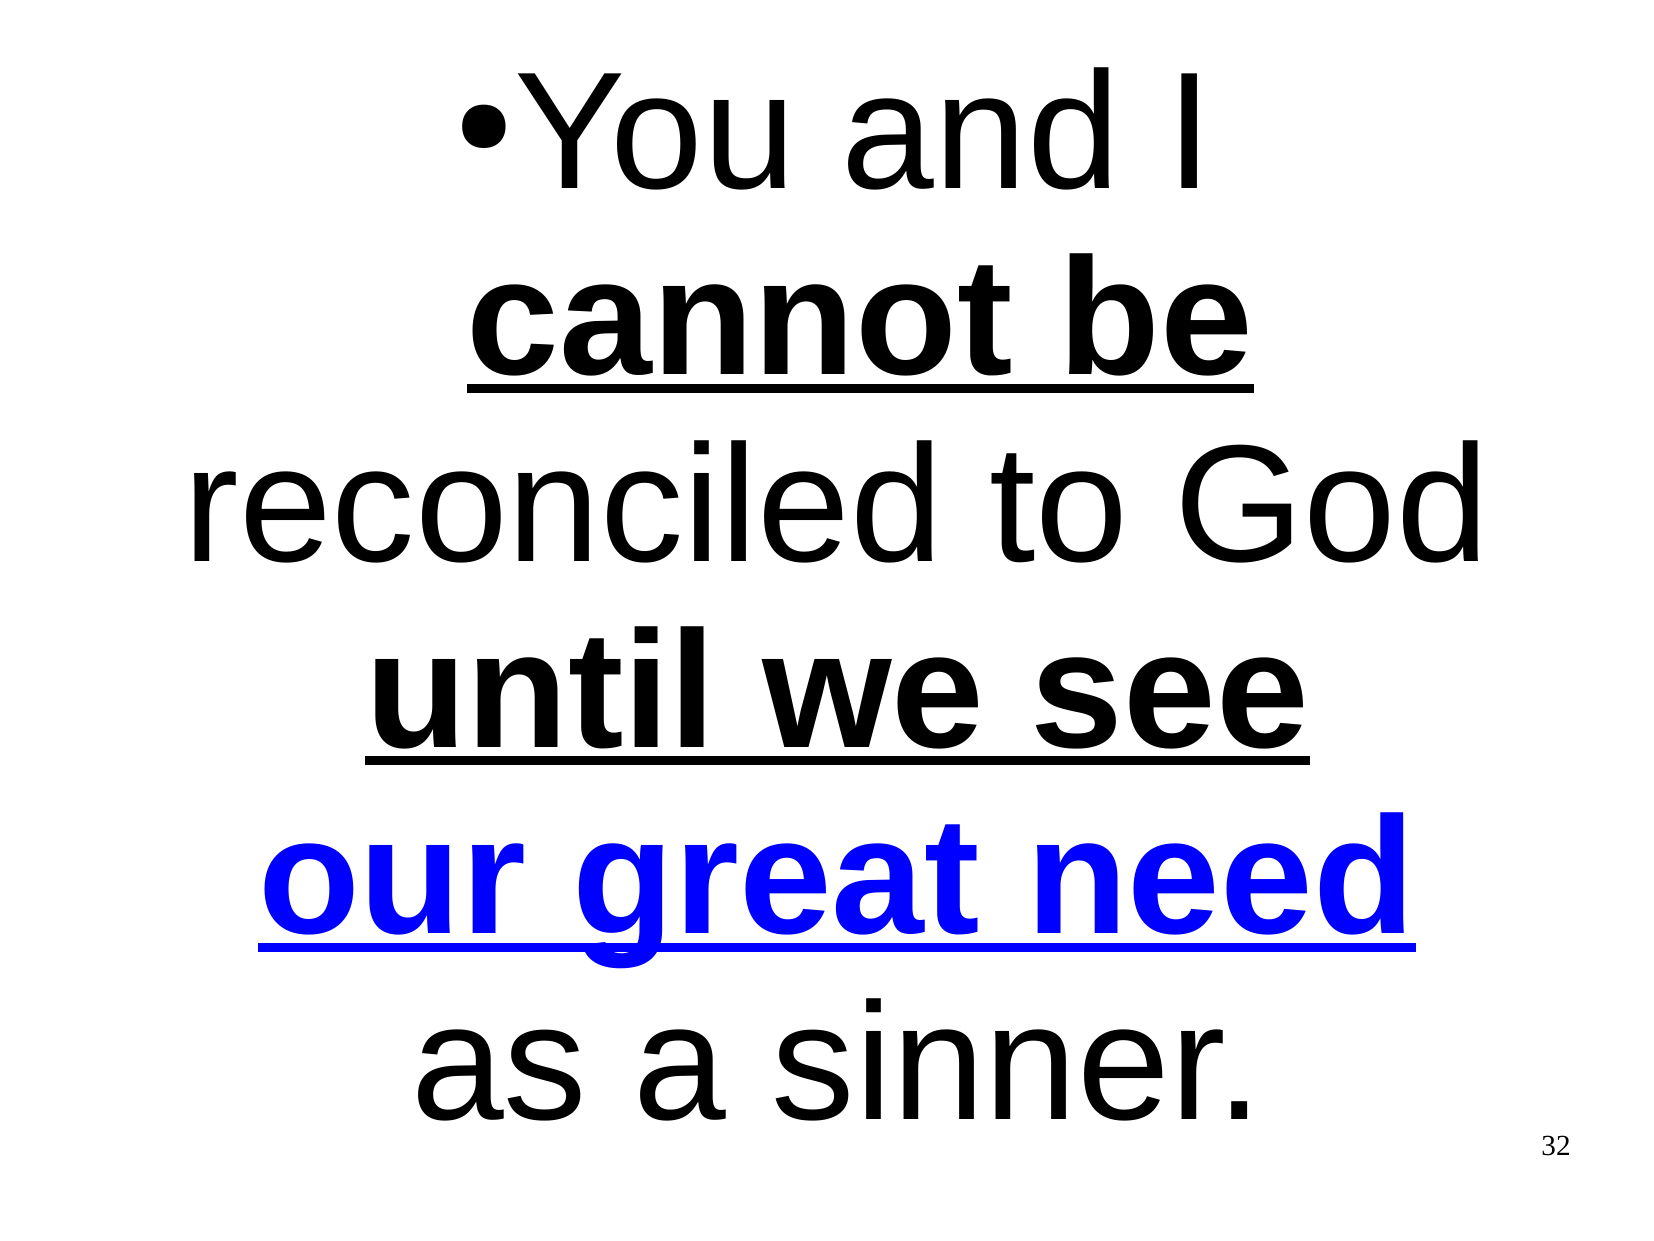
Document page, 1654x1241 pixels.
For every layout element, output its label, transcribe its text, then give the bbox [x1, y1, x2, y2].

list You and I cannot be reconciled to God until we see our great need as a sinner. [37, 37, 1613, 1238]
